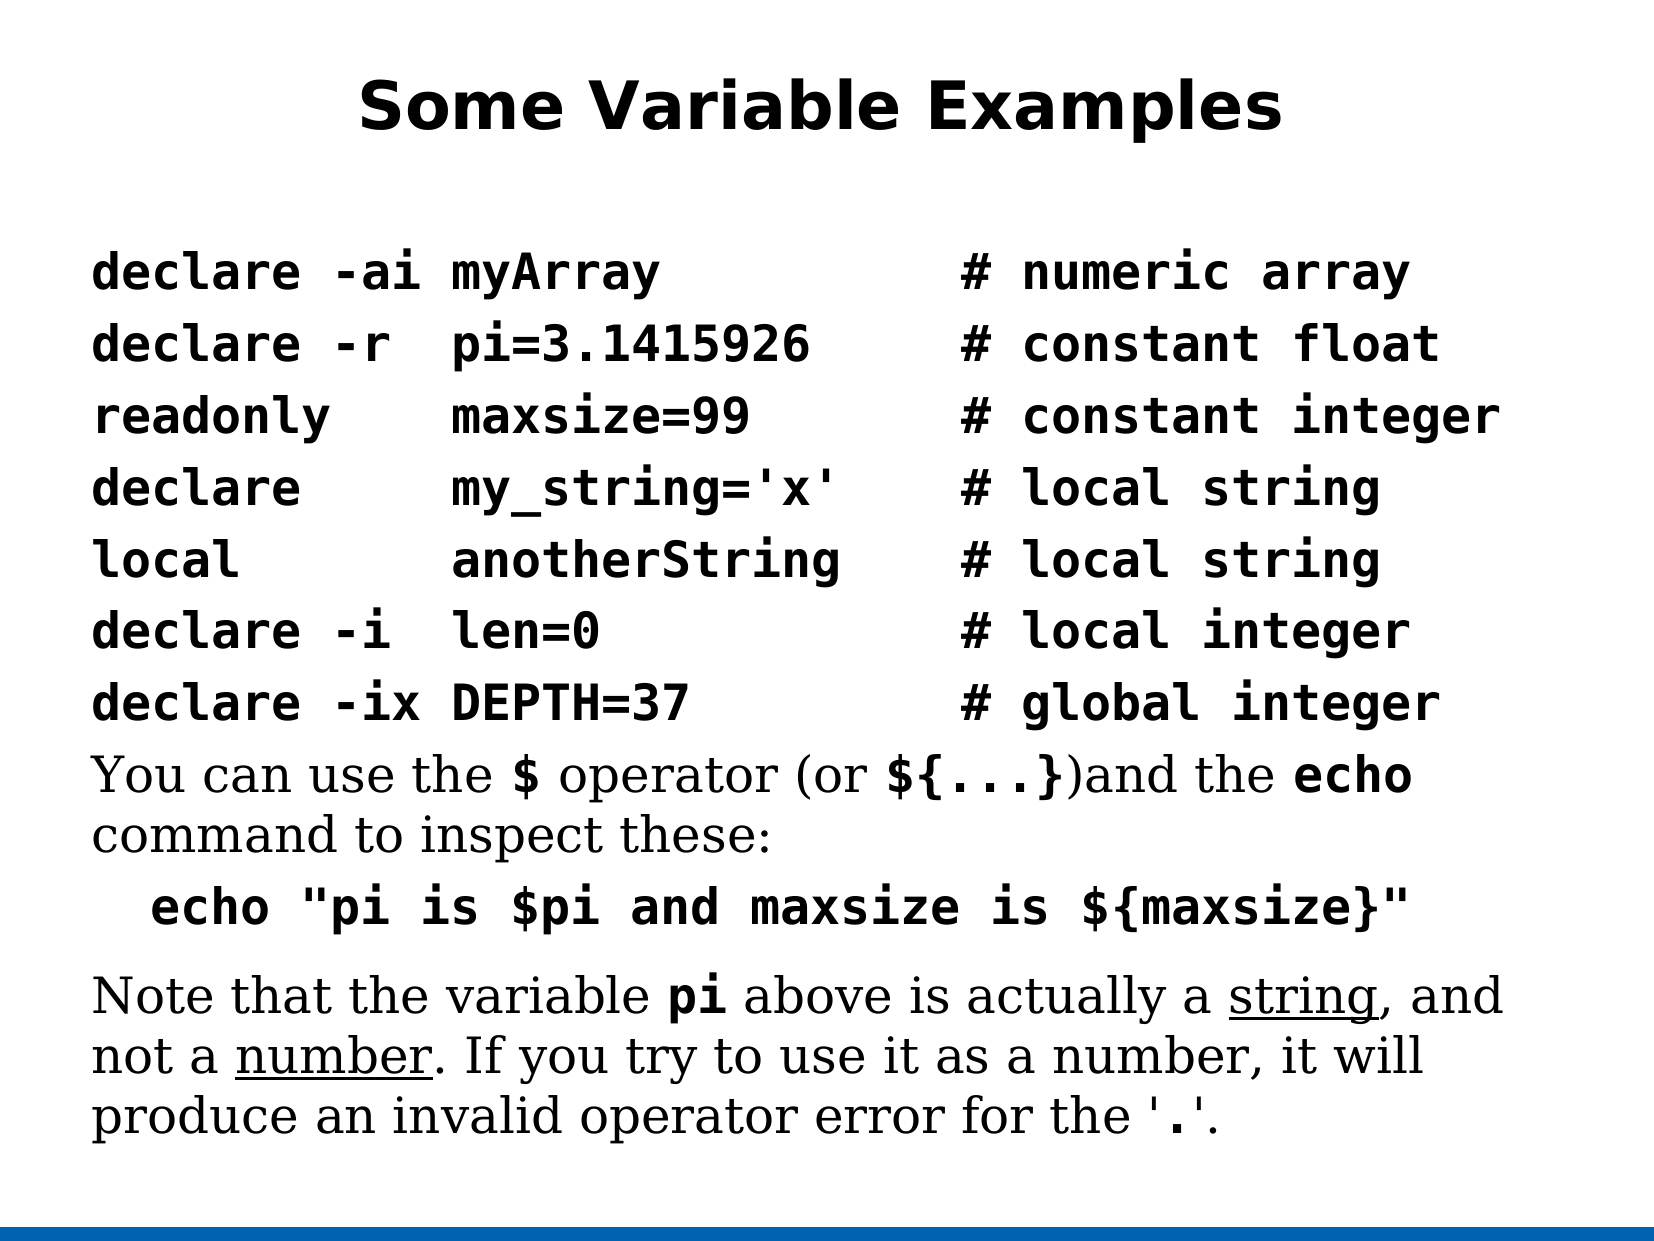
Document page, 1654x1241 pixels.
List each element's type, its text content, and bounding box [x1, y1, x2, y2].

list declare -ai myArray # numeric array declare -r pi=3.1415926 # constant float readonly maxsize=99 # constant integer declare my_string='x' # local string local anotherString # local string declare -i len=0 # local integer declare -ix DEPTH=37 # global integer You can use the $ operator (or ${...})and the echo command to inspect these: echo "pi is $pi and maxsize is ${maxsize}" Note that the variable pi above is actually a string, and not a number. If you try to use it as a number, it will produce an invalid operator error for the '.'. [76, 232, 1565, 1152]
title Some Variable Examples [76, 29, 1565, 178]
